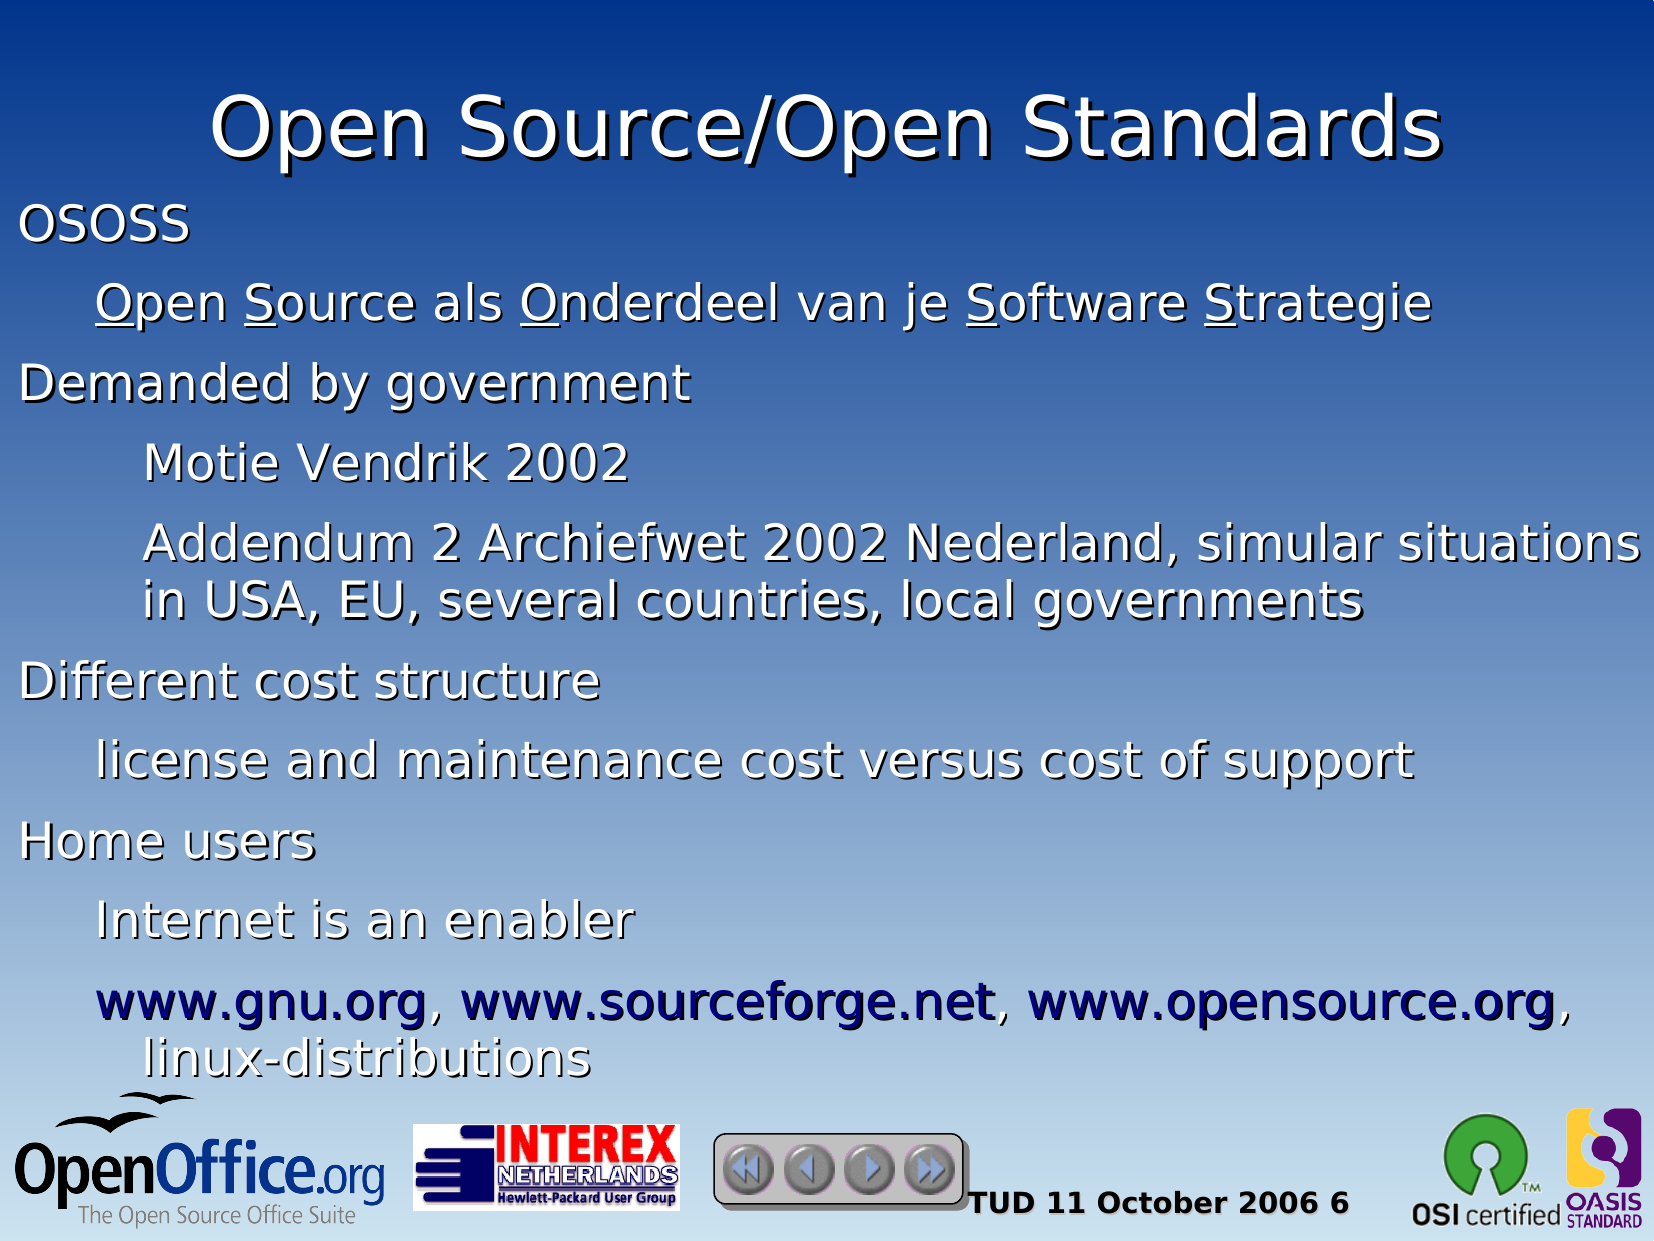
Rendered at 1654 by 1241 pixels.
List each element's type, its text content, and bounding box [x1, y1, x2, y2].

picture [15, 1169, 384, 1229]
picture [1405, 1169, 1654, 1238]
text_box [714, 1133, 963, 1204]
picture [904, 1144, 955, 1195]
picture [784, 1144, 835, 1195]
picture [723, 1144, 774, 1195]
picture [844, 1144, 895, 1195]
list OSOSS Open Source als Onderdeel van je Software Strategie Demanded by government Motie Vendrik 2002 Addendum 2 Archiefwet 2002 Nederland, simular situations in USA, EU, several countries, local governments Different cost structure license and maintenance cost versus cost of support Home users Internet is an enabler www.gnu.org, www.sourceforge.net, www.opensource.org, linux-distributions [0, 195, 1654, 1169]
text_box TUD 11 October 2006 32 [974, 1181, 1500, 1241]
title Open Source/Open Standards [82, 49, 1571, 195]
picture [413, 1124, 680, 1211]
